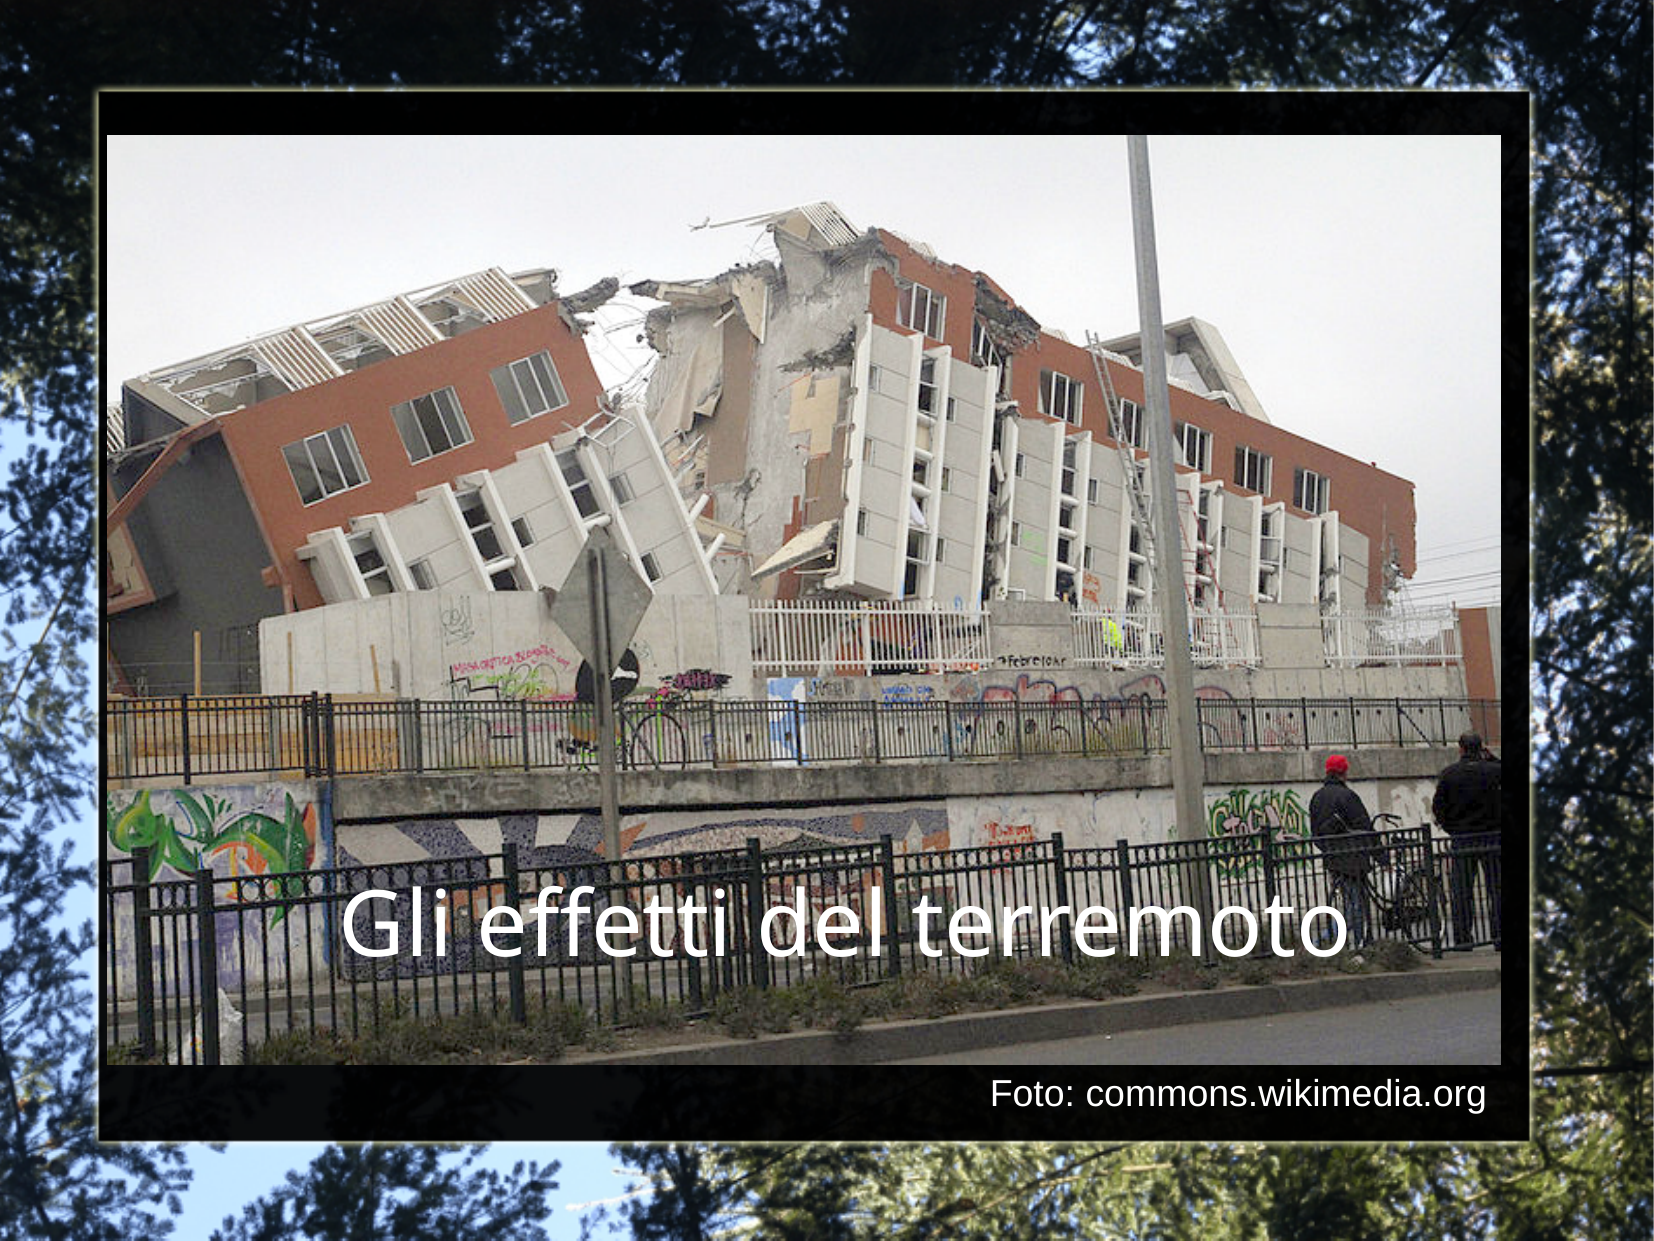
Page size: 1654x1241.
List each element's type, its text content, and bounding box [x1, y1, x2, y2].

title Gli effetti del terremoto [122, 837, 1570, 1006]
text_box Foto: commons.wikimedia.org [975, 1065, 1654, 1122]
picture [0, 0, 1654, 1241]
